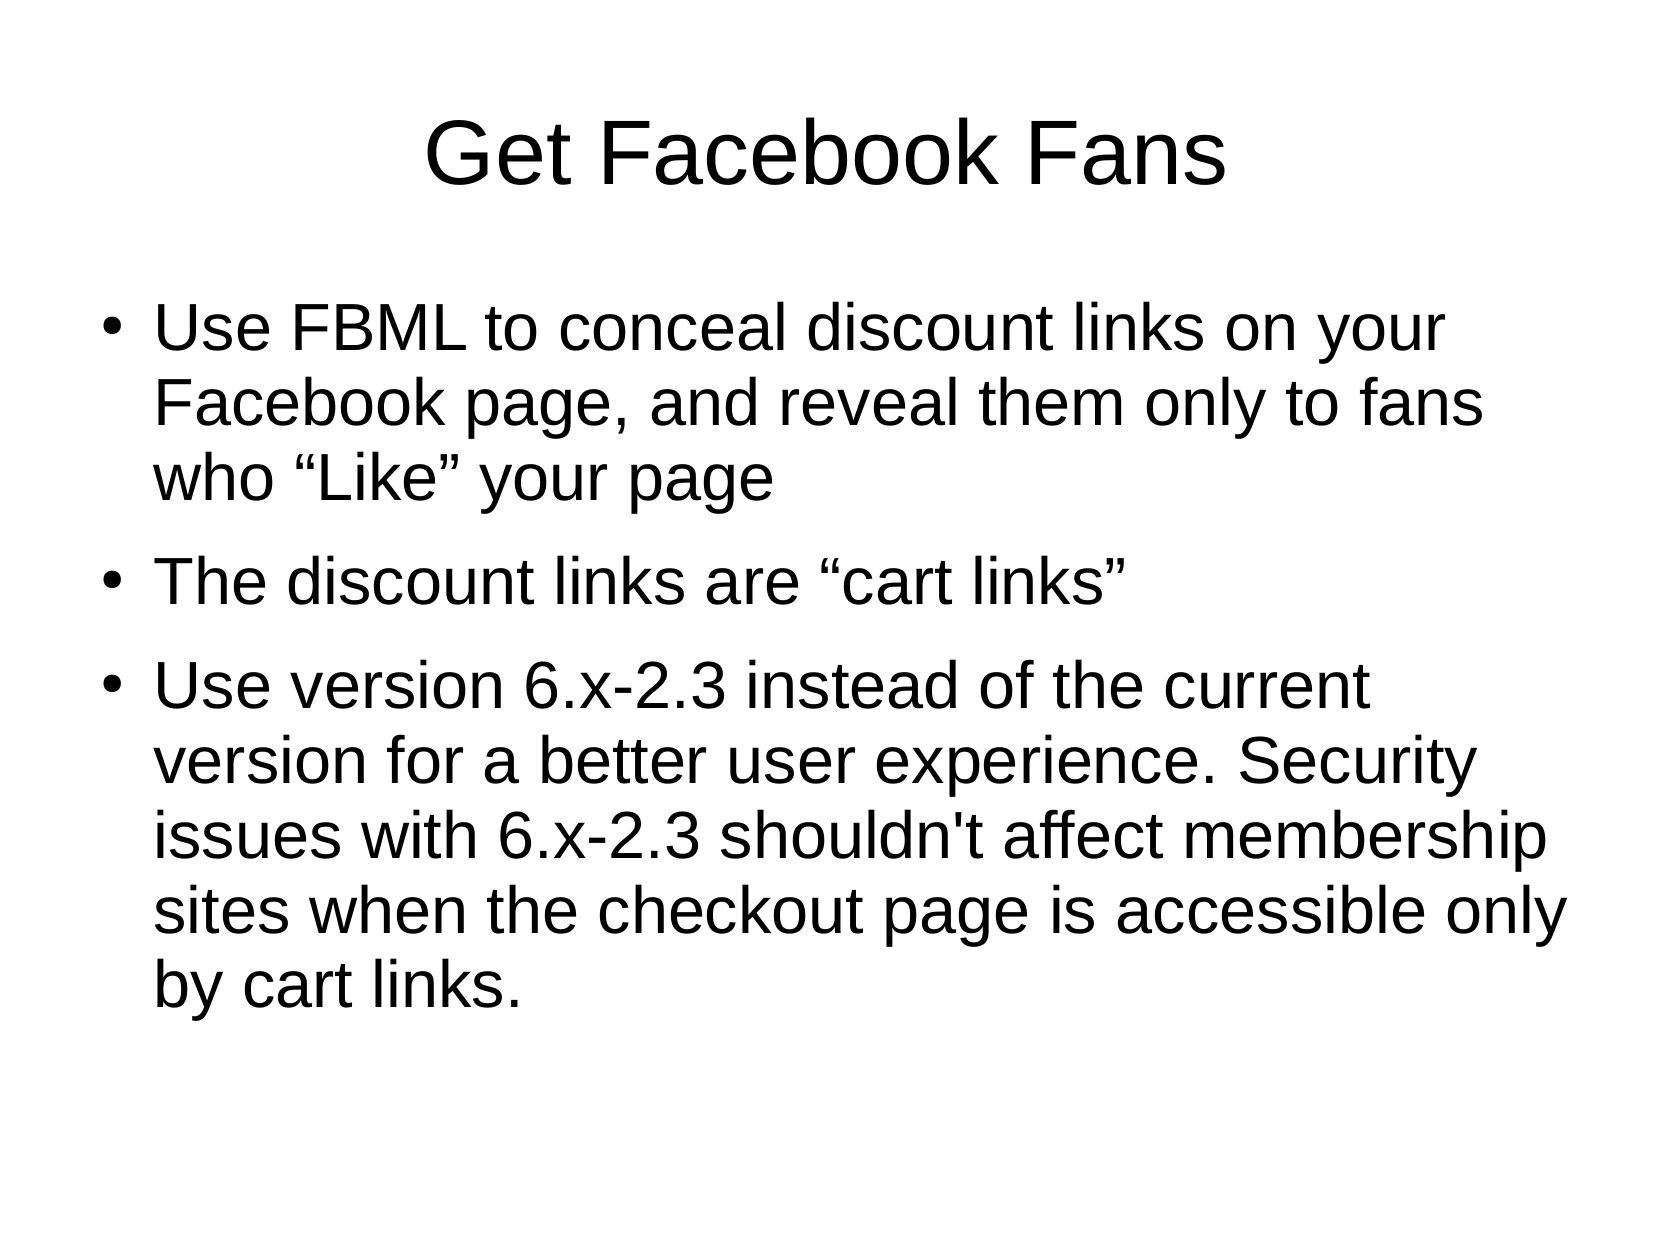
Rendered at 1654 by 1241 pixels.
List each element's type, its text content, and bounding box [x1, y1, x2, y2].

title Get Facebook Fans [82, 49, 1571, 257]
list Use FBML to conceal discount links on your Facebook page, and reveal them only to fans who “Like” your page The discount links are “cart links” Use version 6.x-2.3 instead of the current version for a better user experience. Security issues with 6.x-2.3 shouldn't affect membership sites when the checkout page is accessible only by cart links. [82, 290, 1571, 1109]
